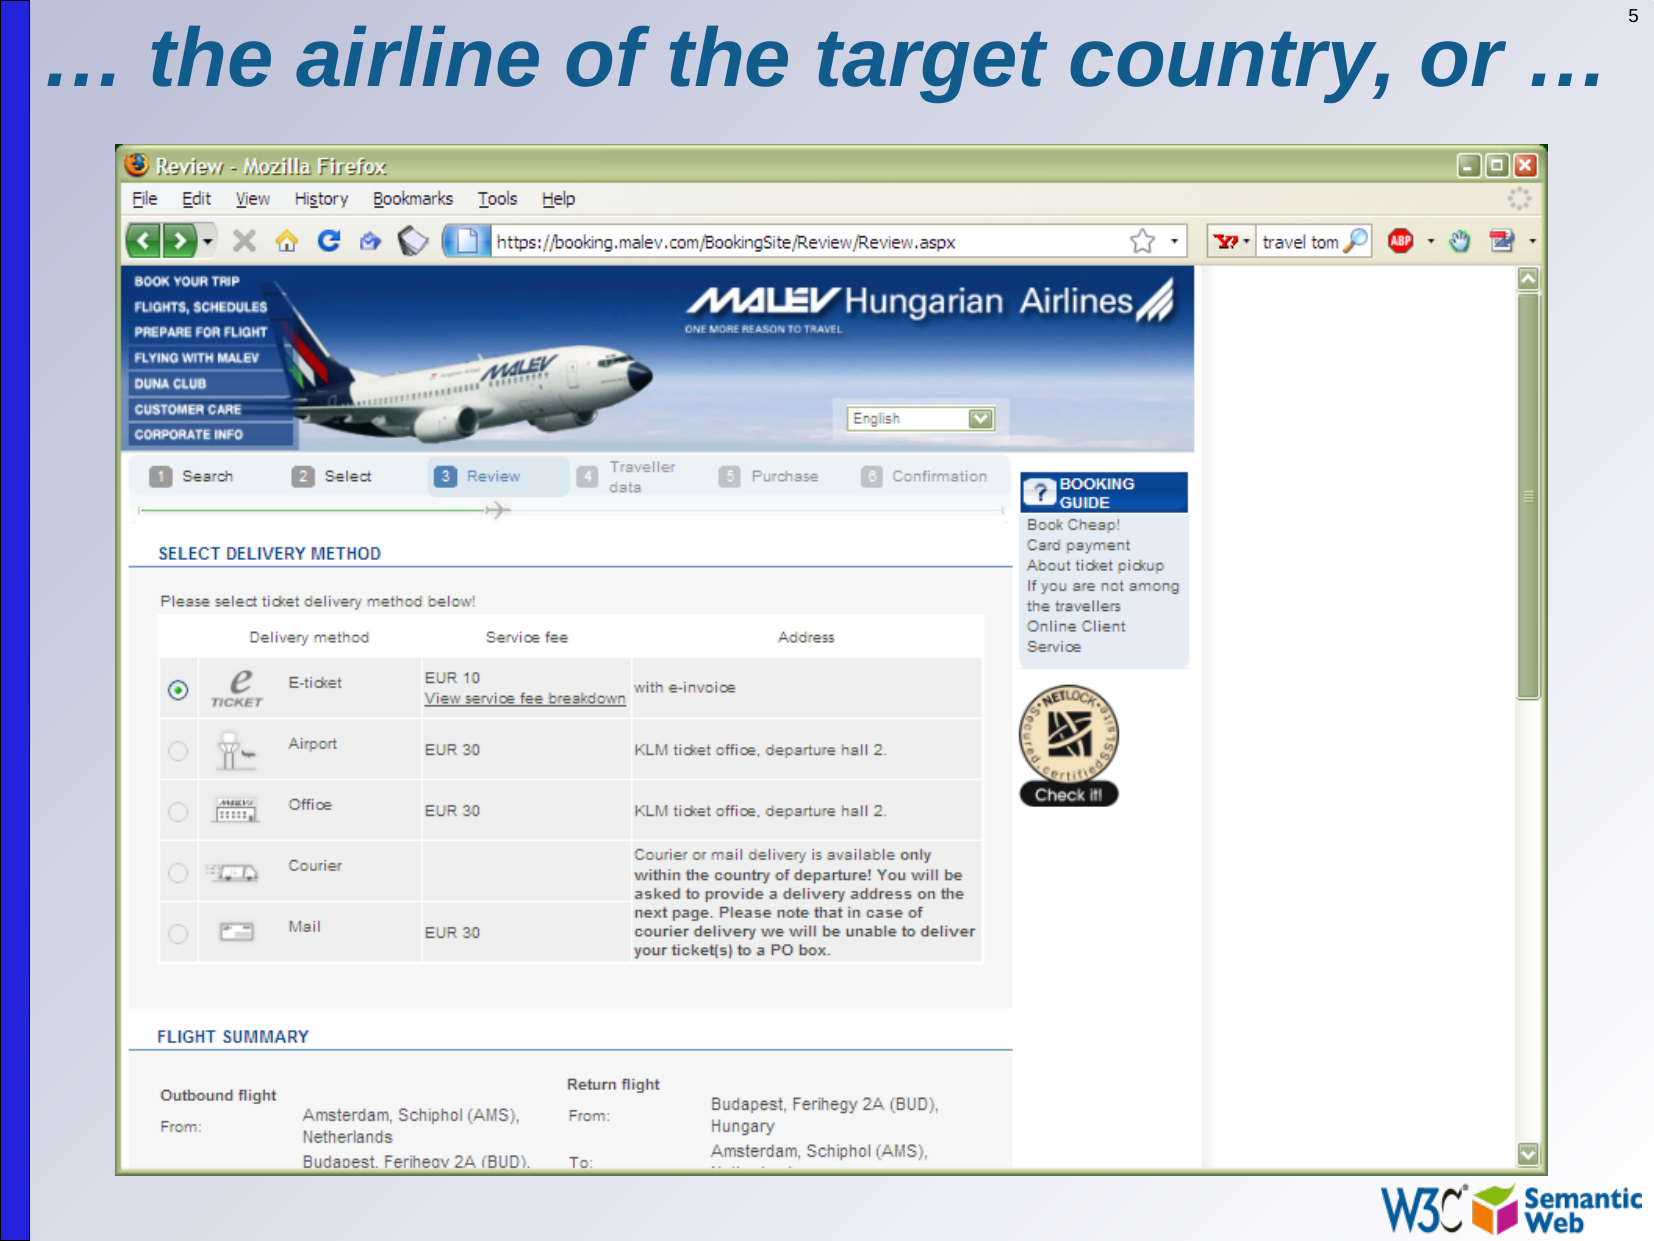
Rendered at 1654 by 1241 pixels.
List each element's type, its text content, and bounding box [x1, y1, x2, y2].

picture [1381, 1181, 1642, 1235]
title … the airline of the target country, or … [0, 0, 1654, 119]
picture [115, 144, 1548, 1177]
